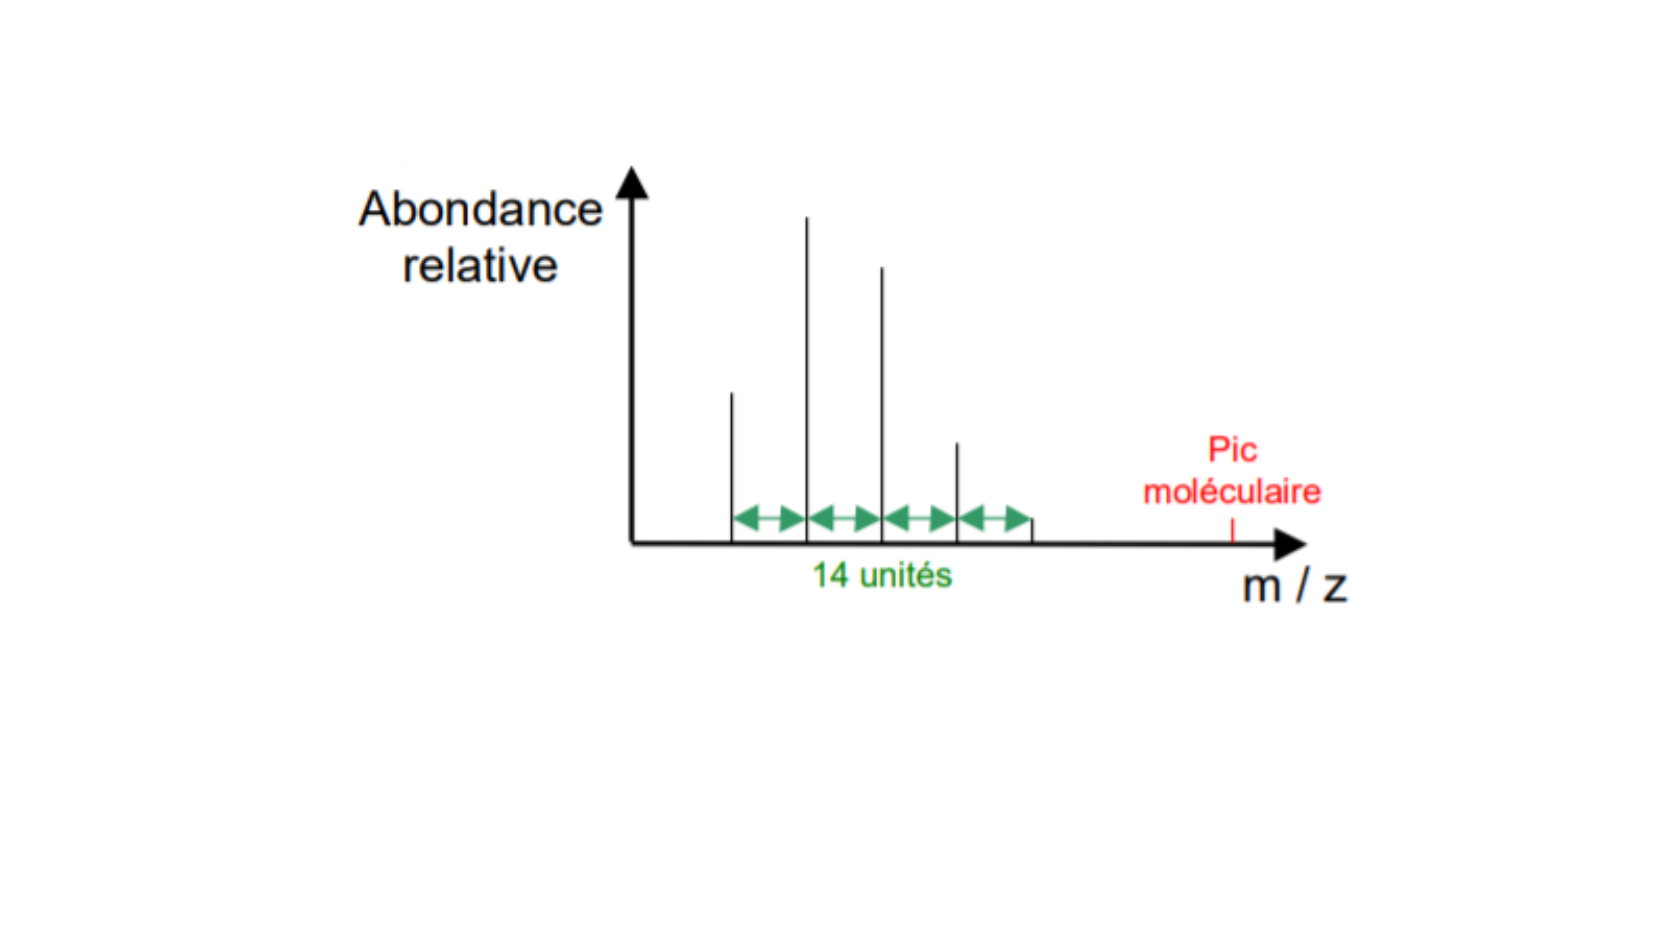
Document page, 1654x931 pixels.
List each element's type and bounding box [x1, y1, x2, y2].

picture [345, 165, 1430, 618]
